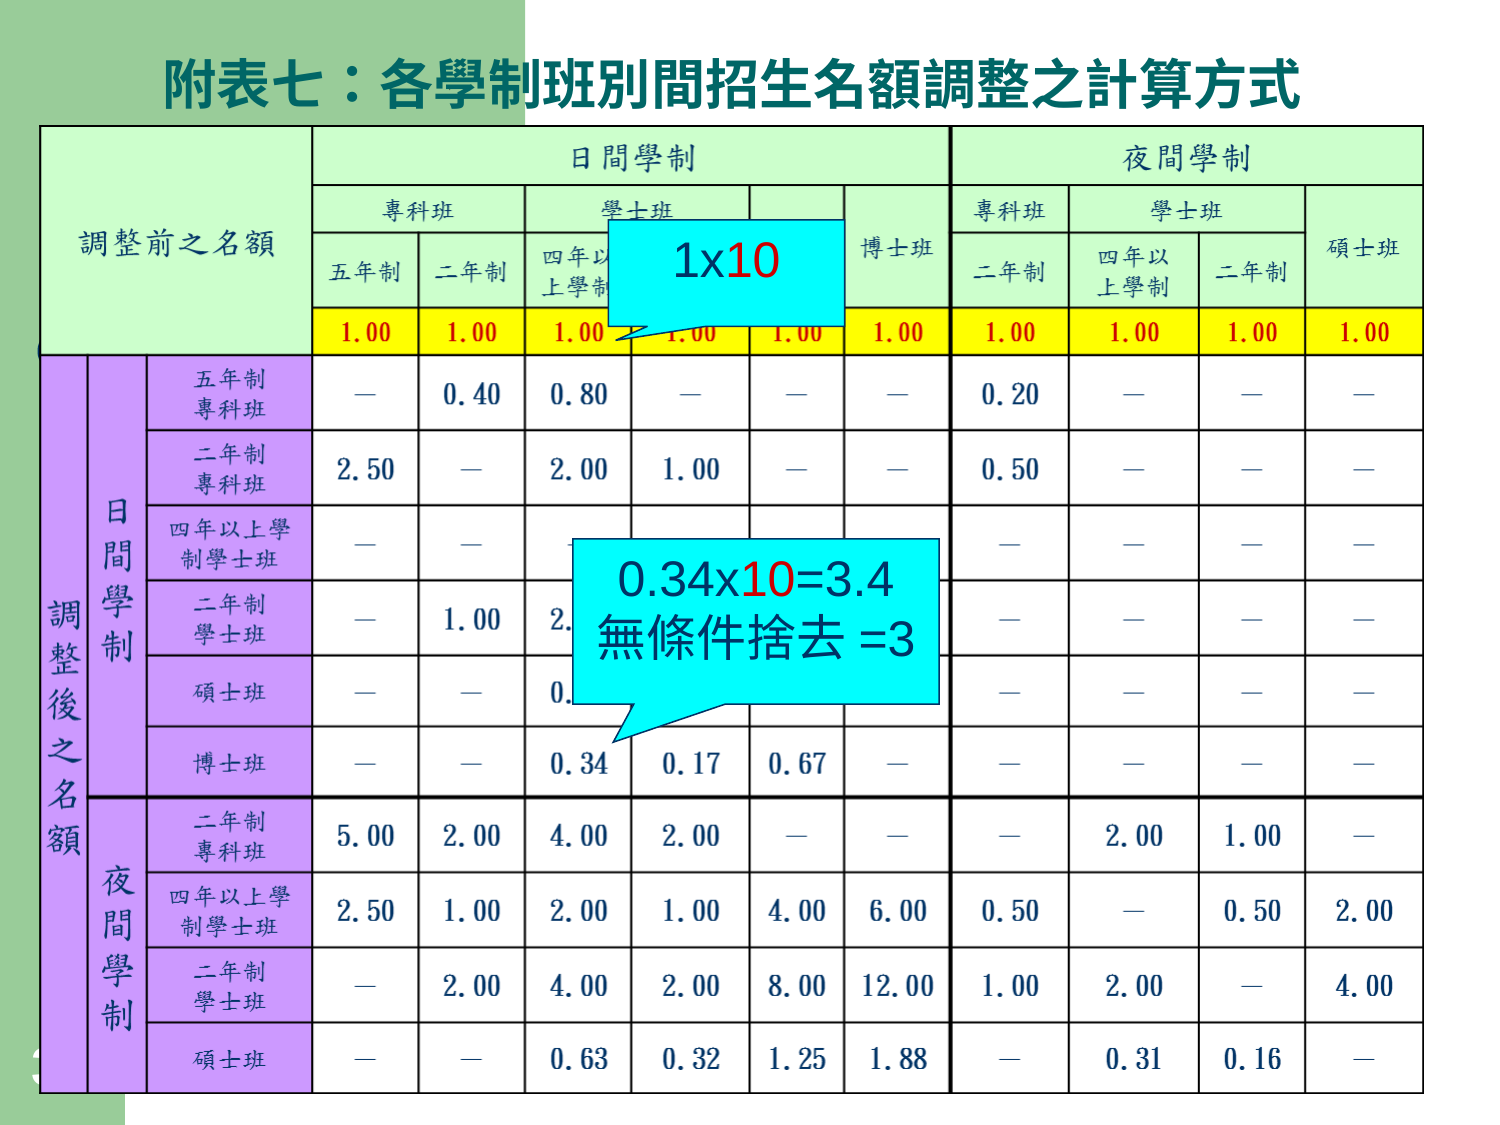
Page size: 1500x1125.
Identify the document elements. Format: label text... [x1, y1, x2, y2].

text_box 附表七：各學制班別間招生名額調整之計算方式 [147, 42, 1447, 123]
text_box 1x10 [608, 219, 845, 341]
picture [22, 126, 1424, 1094]
text_box 0.34x10=3.4 無條件捨去=3 [572, 538, 940, 743]
text_box [13, 1023, 111, 1105]
